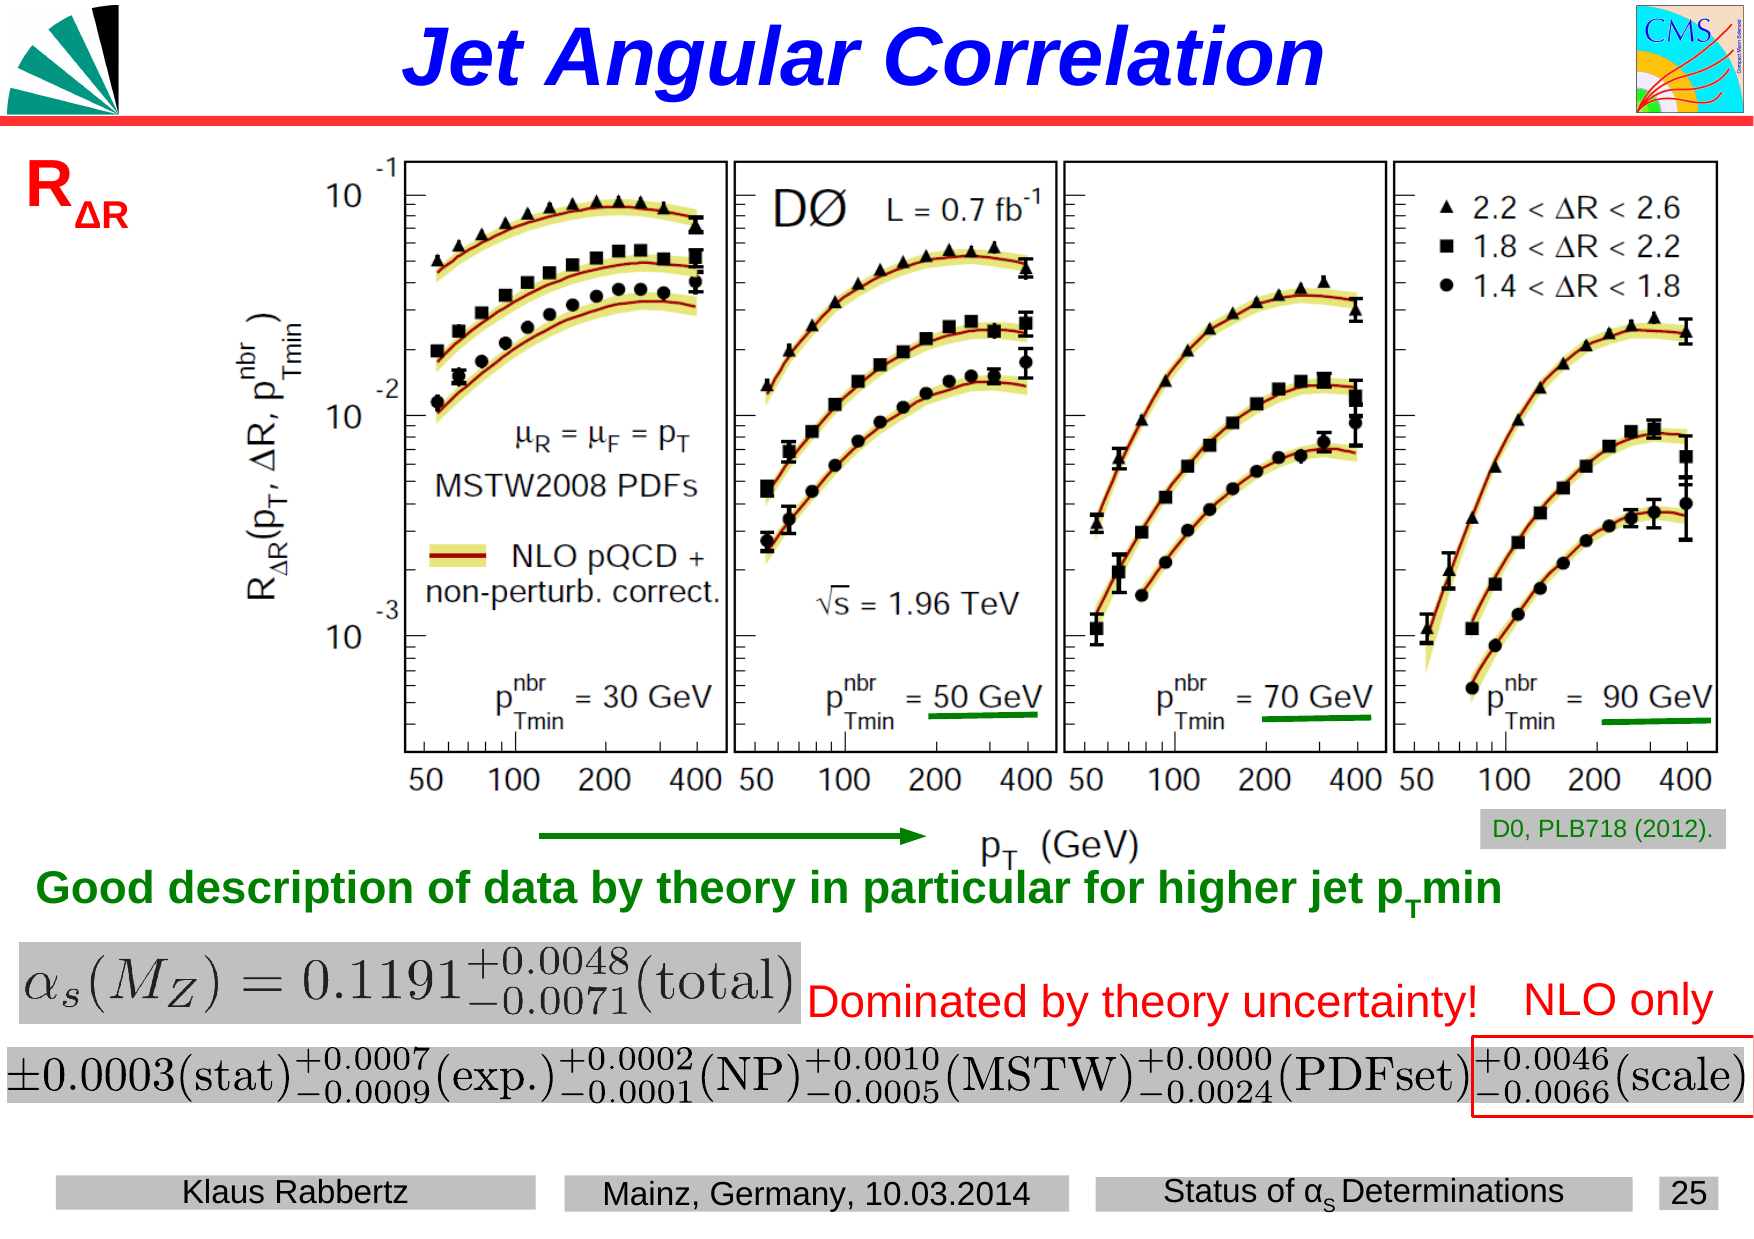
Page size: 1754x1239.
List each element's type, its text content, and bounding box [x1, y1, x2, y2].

picture [18, 942, 801, 1025]
picture [1474, 1046, 1745, 1104]
picture [7, 1046, 1471, 1104]
picture [1636, 5, 1744, 113]
text_box Good description of data by theory in particular for higher jet pTmin [23, 856, 1514, 931]
text_box NLO only [1511, 967, 1726, 1032]
picture [7, 5, 119, 116]
title Jet Angular Correlation [123, 0, 1606, 114]
text_box D0, PLB718 (2012). [1480, 809, 1727, 850]
picture [234, 146, 1732, 878]
text_box RΔR [13, 140, 142, 244]
text_box Dominated by theory uncertainty! [794, 970, 1492, 1034]
